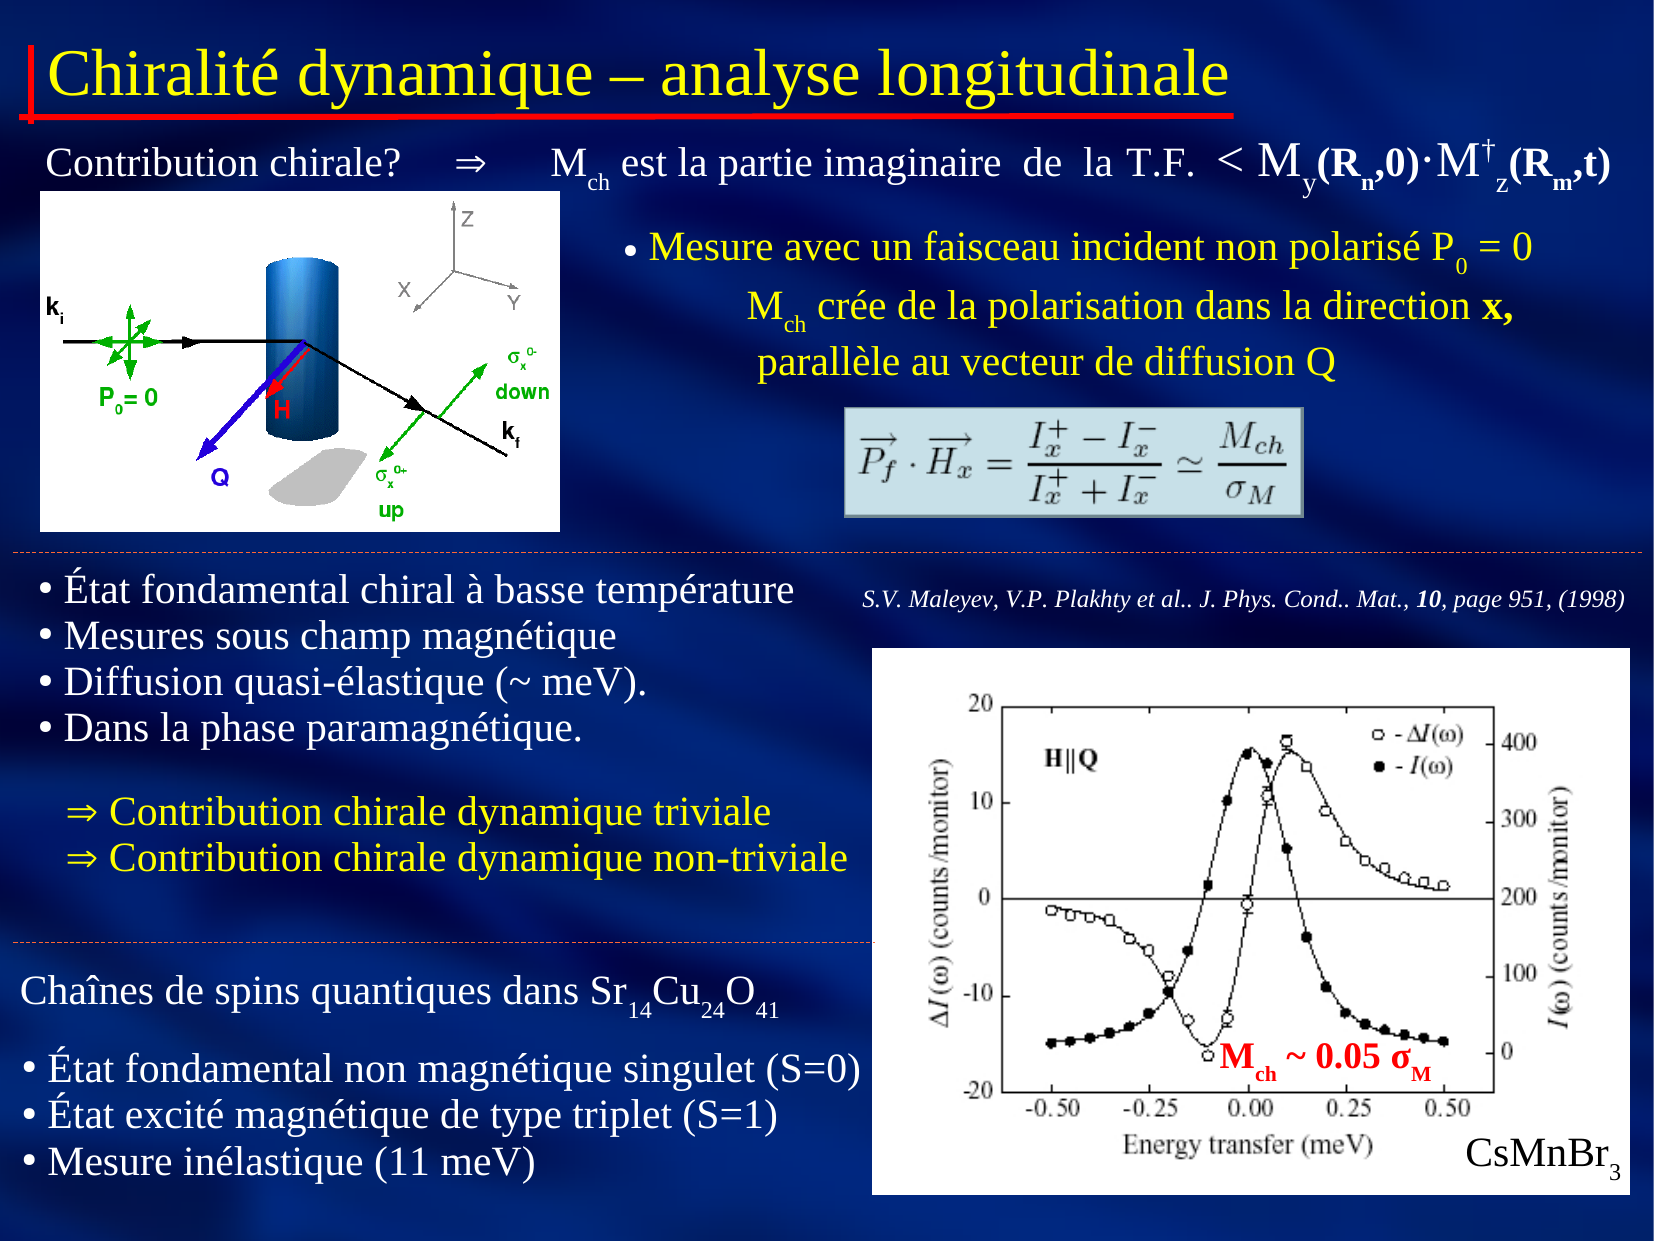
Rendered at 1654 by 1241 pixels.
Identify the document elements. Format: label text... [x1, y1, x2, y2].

text_box Chiralité dynamique – analyse longitudinale [47, 35, 1233, 110]
text_box Mch ~ 0.05 σM [1219, 1035, 1432, 1086]
text_box  Contribution chirale dynamique triviale  Contribution chirale dynamique non-triviale [65, 788, 857, 898]
picture [0, 0, 1654, 1241]
text_box CsMnBr3 [1465, 1129, 1622, 1186]
text_box S.V. Maleyev, V.P. Plakhty et al.. J. Phys. Cond.. Mat., 10, page 951, (1998) [862, 585, 1631, 618]
text_box Contribution chirale?  Mch est la partie imaginaire de la T.F. < My(Rn,0)·M†z(Rm,t) > [45, 131, 1630, 205]
text_box Mesure avec un faisceau incident non polarisé P0 = 0 [623, 223, 1561, 291]
text_box État fondamental non magnétique singulet (S=0) État excité magnétique de type triplet (S=1) Mesure inélastique (11 meV) [21, 1045, 861, 1231]
text_box Mch crée de la polarisation dans la direction x, parallèle au vecteur de diffusion Q [746, 281, 1537, 427]
text_box État fondamental chiral à basse température Mesures sous champ magnétique Diffusion quasi-élastique (~ meV). Dans la phase paramagnétique. [38, 565, 831, 761]
text_box Chaînes de spins quantiques dans Sr14Cu24O41 [19, 967, 781, 1024]
